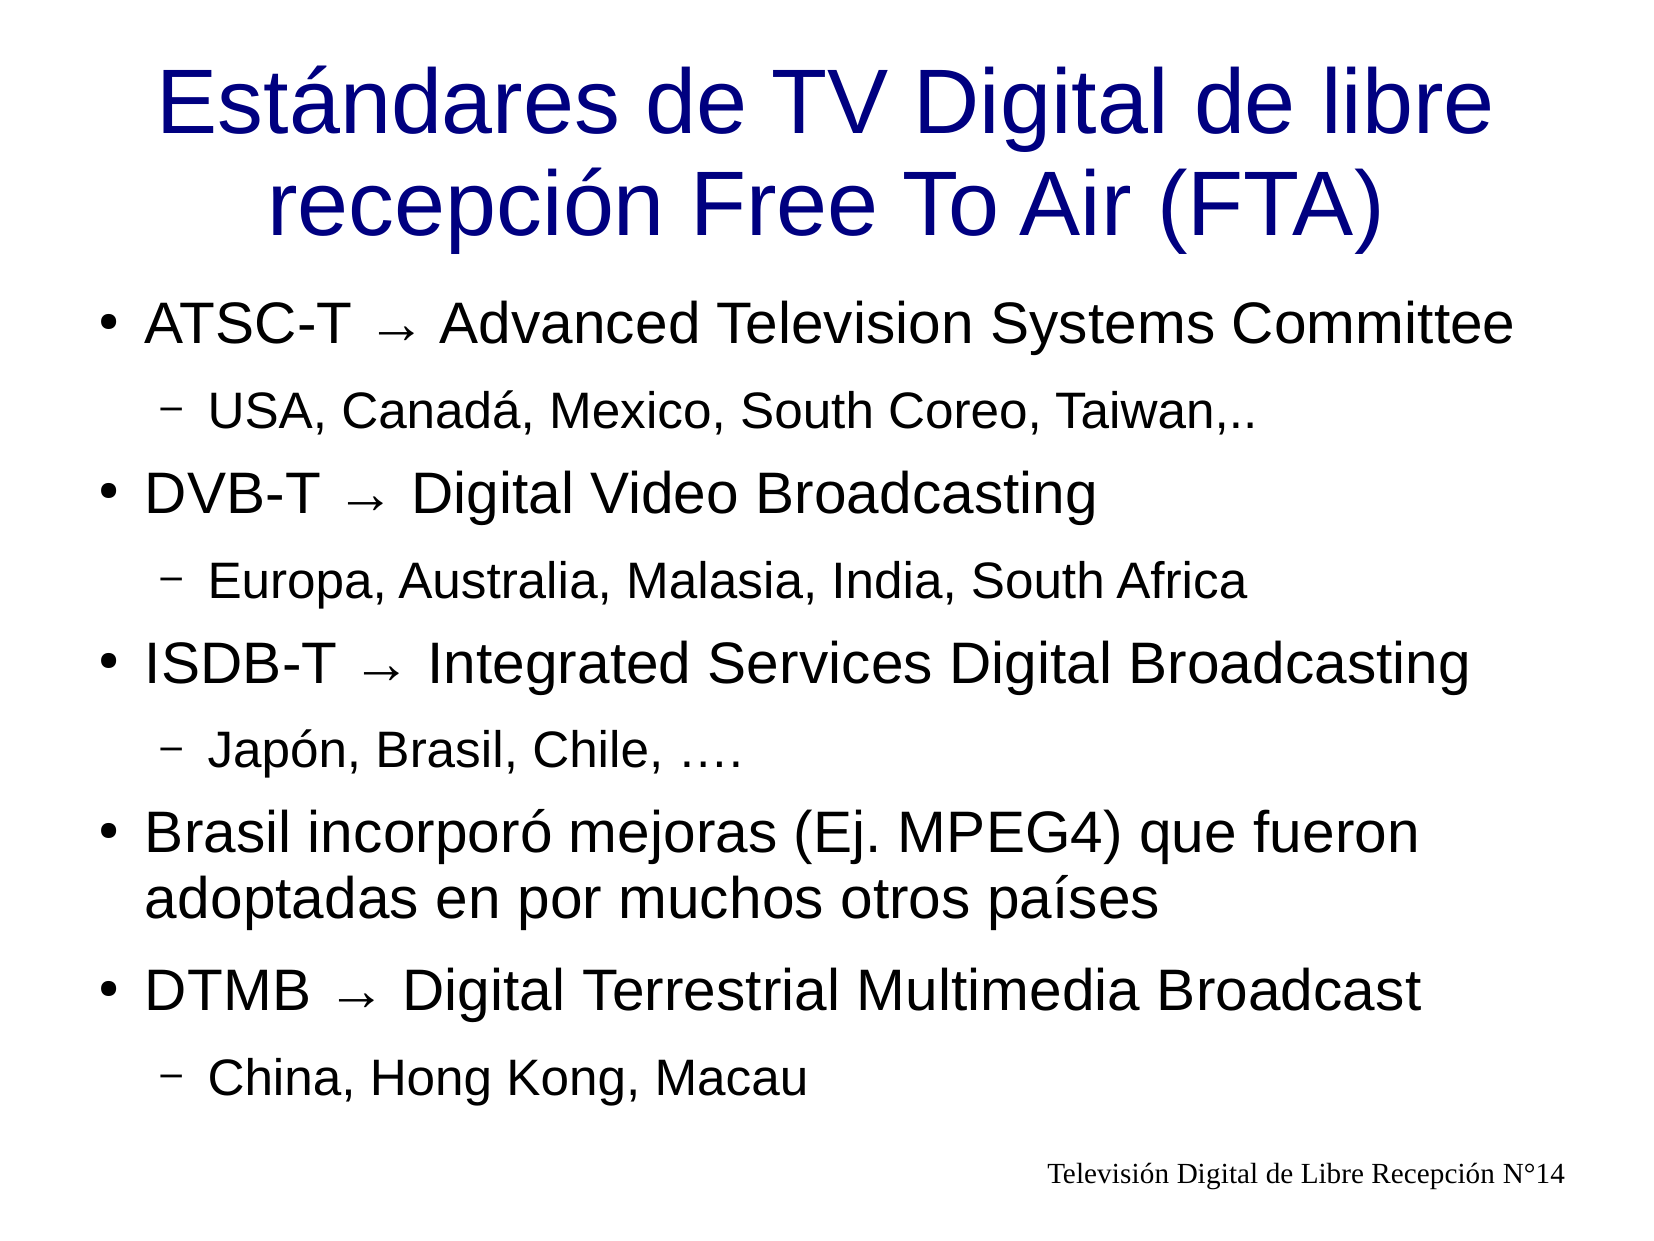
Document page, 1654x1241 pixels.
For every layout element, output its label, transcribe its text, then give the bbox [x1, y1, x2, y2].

title Estándares de TV Digital de libre recepción Free To Air (FTA) [82, 49, 1571, 257]
list ATSC-T → Advanced Television Systems Committee USA, Canadá, Mexico, South Coreo, Taiwan,.. DVB-T → Digital Video Broadcasting Europa, Australia, Malasia, India, South Africa ISDB-T → Integrated Services Digital Broadcasting Japón, Brasil, Chile, …. Brasil incorporó mejoras (Ej. MPEG4) que fueron adoptadas en por muchos otros países DTMB → Digital Terrestrial Multimedia Broadcast China, Hong Kong, Macau [82, 290, 1538, 1121]
